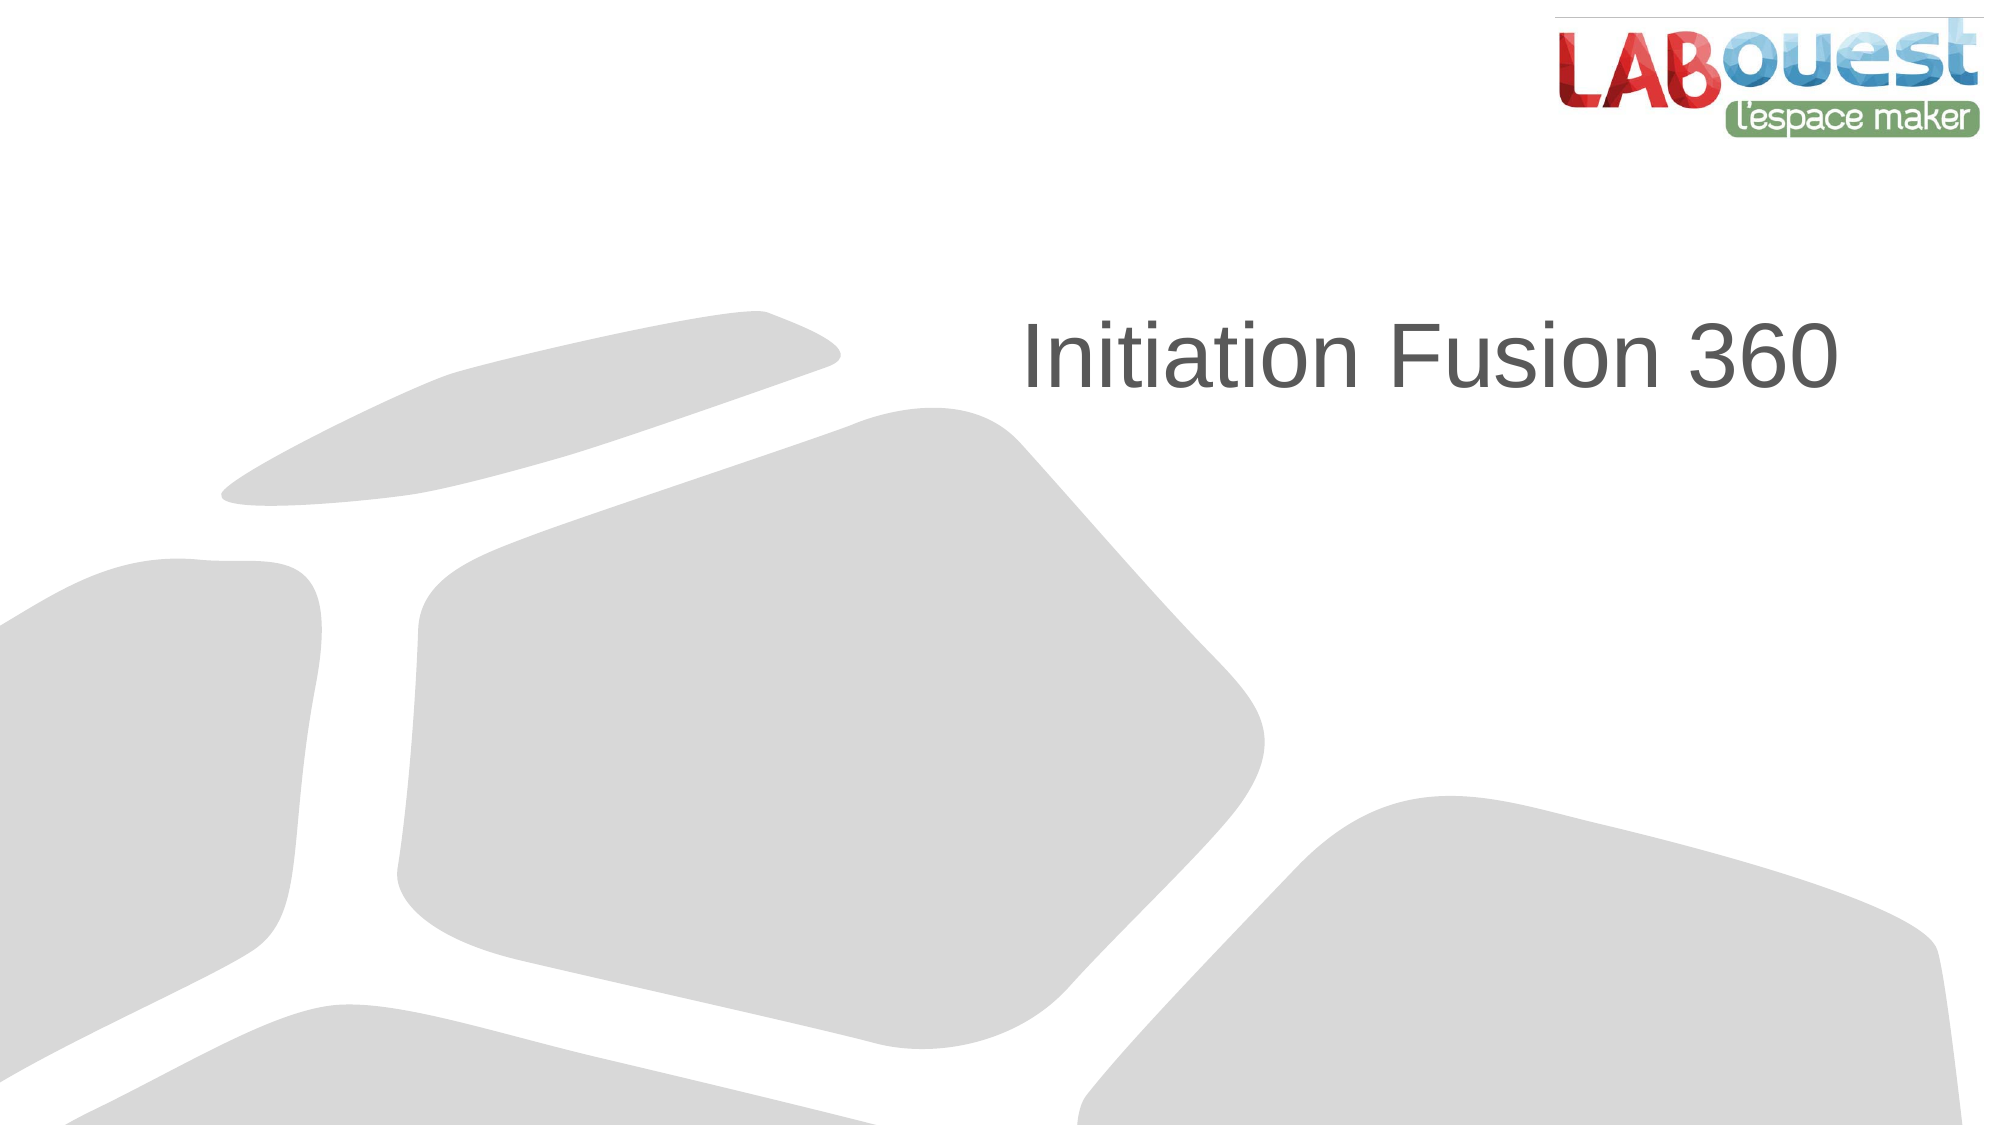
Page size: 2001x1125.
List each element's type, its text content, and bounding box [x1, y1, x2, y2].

title Initiation Fusion 360 [754, 296, 1857, 415]
picture [1555, 0, 1984, 242]
